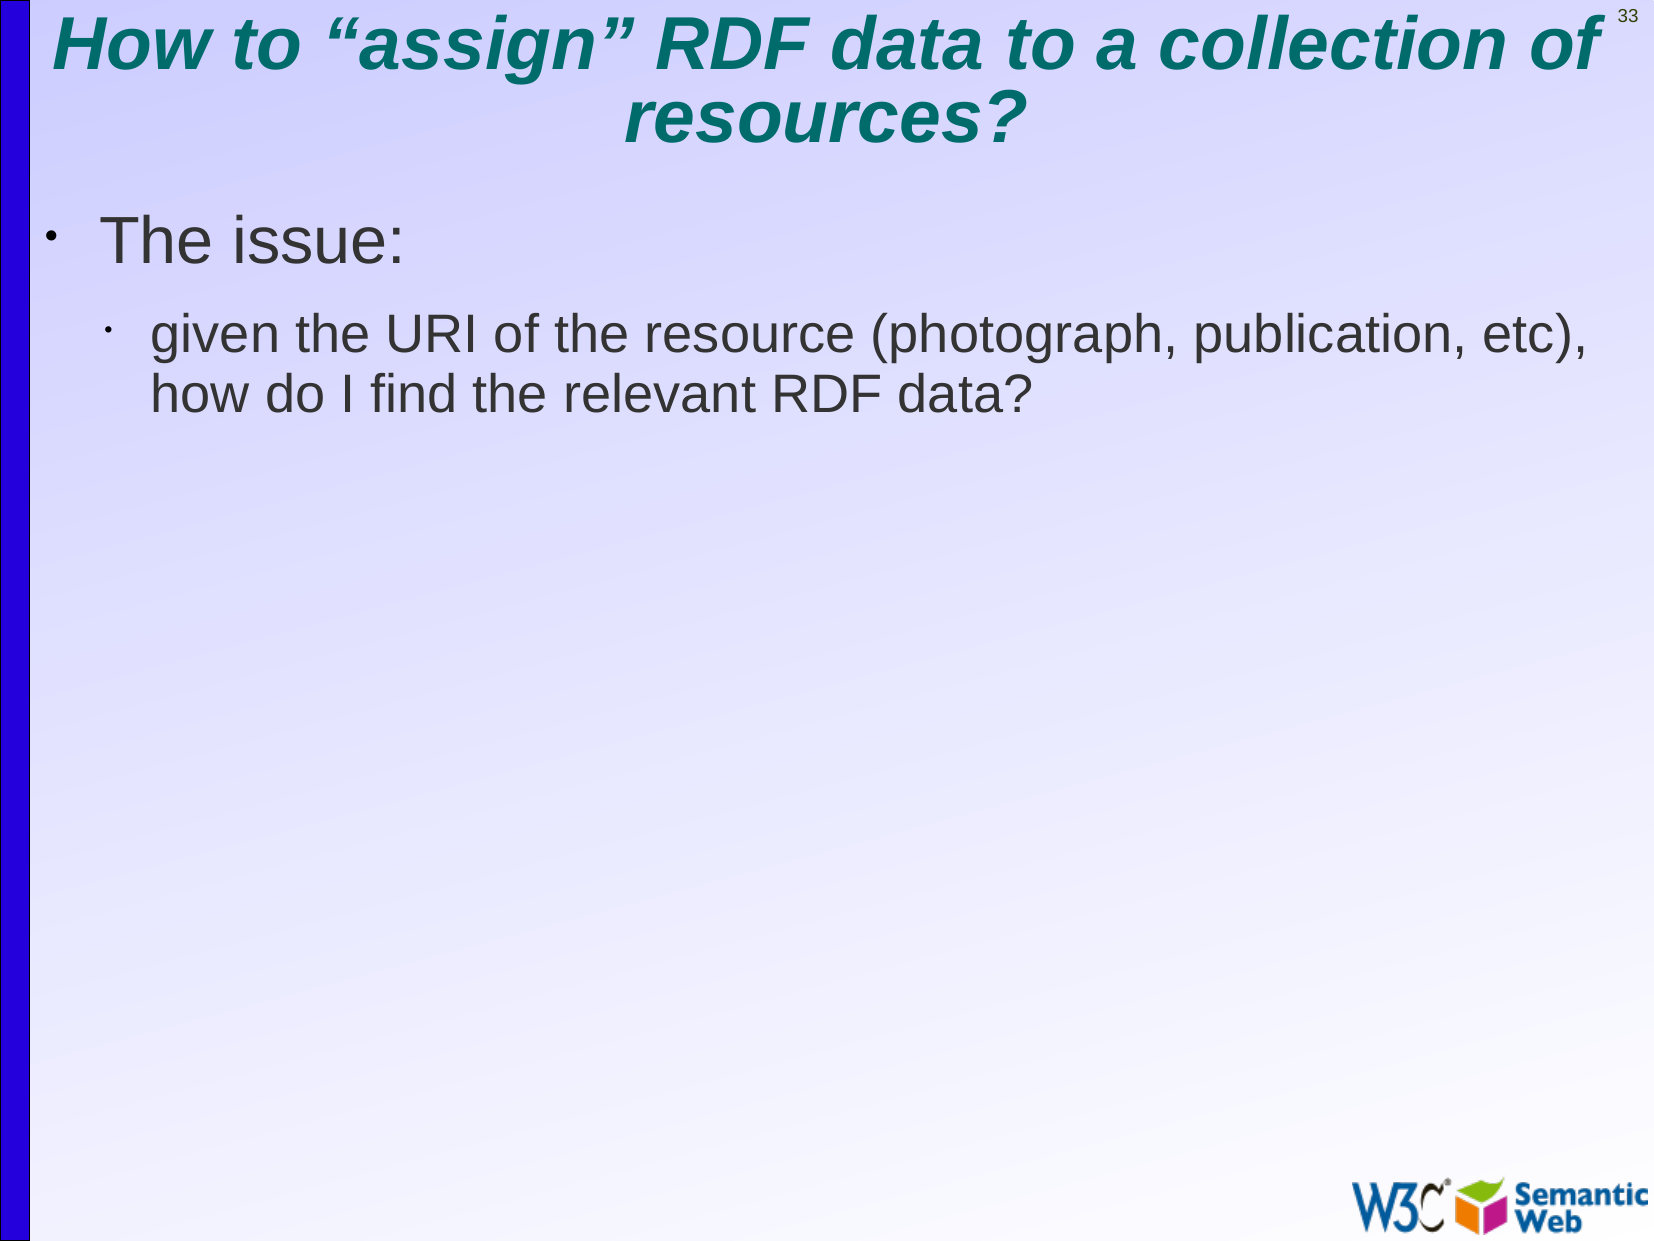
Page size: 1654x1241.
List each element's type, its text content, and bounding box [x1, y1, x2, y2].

picture [1352, 1175, 1648, 1235]
list The issue: given the URI of the resource (photograph, publication, etc), how do I find the relevant RDF data? [29, 206, 1624, 1193]
title How to “assign” RDF data to a collection of resources? [0, 3, 1654, 163]
